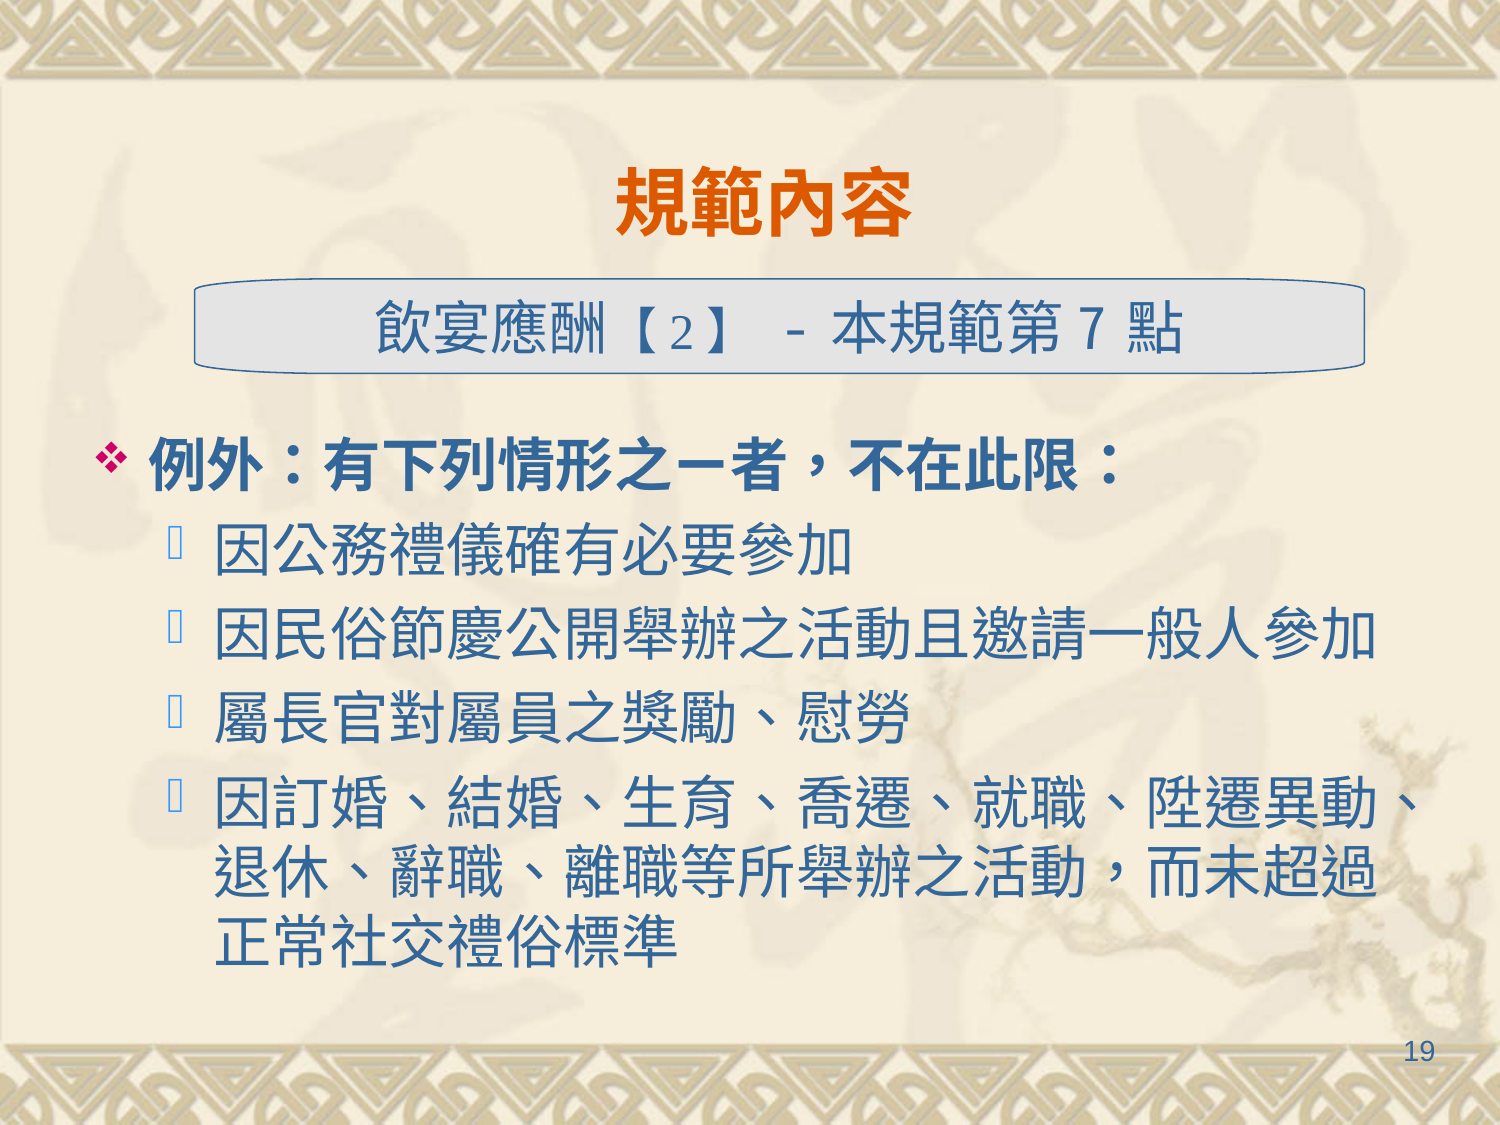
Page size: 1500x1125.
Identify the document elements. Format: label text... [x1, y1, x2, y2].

list 例外：有下列情形之ㄧ者，不在此限： 因公務禮儀確有必要參加 因民俗節慶公開舉辦之活動且邀請一般人參加 屬長官對屬員之獎勵、慰勞 因訂婚、結婚、生育、喬遷、就職、陞遷異動、退休、辭職、離職等所舉辦之活動，而未超過正常社交禮俗標準 [76, 420, 1424, 1028]
text_box 飲宴應酬【2】 -本規範第7點 [194, 278, 1365, 374]
picture [0, 0, 1500, 1125]
title 規範內容 [537, 137, 992, 264]
text_box <編號> [1074, 1024, 1451, 1103]
